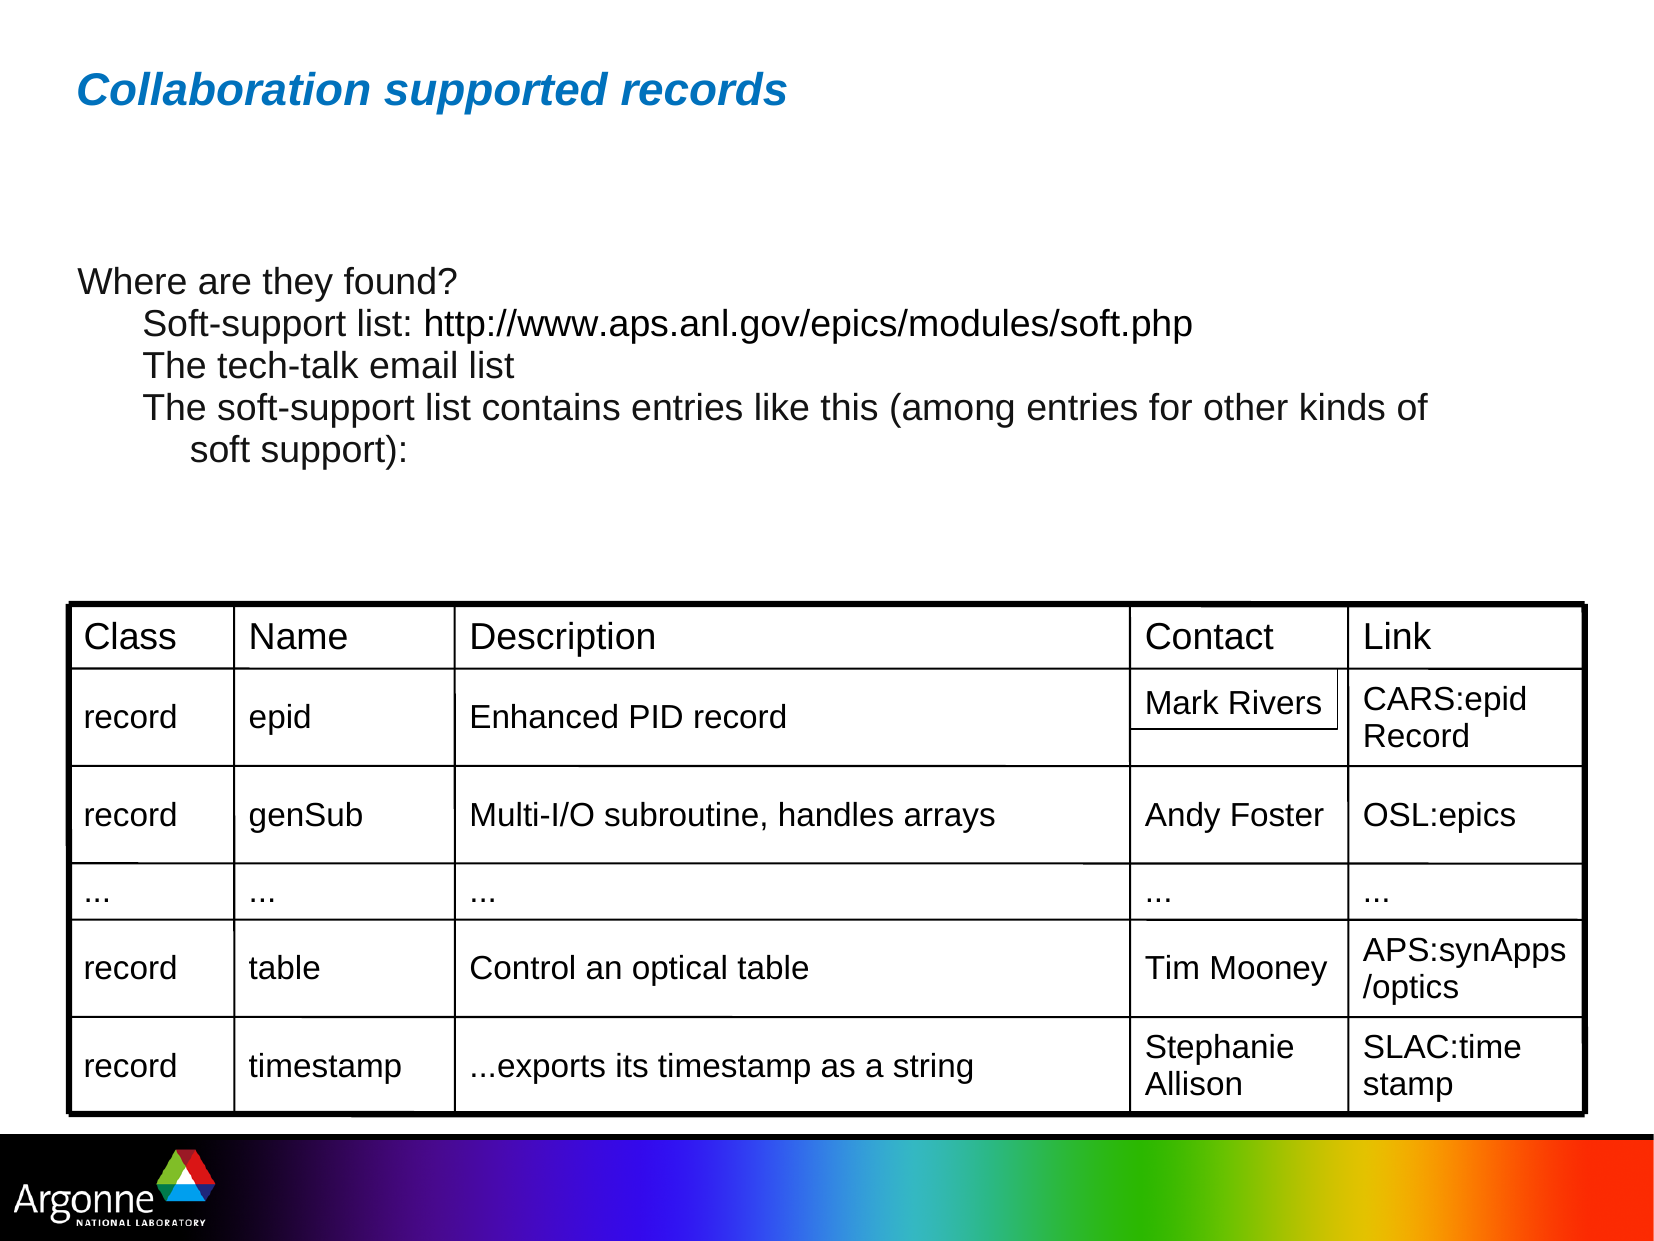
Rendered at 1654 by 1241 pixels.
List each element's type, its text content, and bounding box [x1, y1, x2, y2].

text_box record [72, 670, 233, 764]
text_box record [73, 921, 233, 1015]
text_box record [73, 1018, 233, 1110]
text_box Control an optical table [456, 921, 1129, 1016]
text_box ... [236, 865, 453, 918]
text_box record [72, 767, 233, 862]
text_box Multi-I/O subroutine, handles arrays [456, 767, 1129, 862]
text_box Stephanie Allison [1132, 1019, 1347, 1111]
text_box Class [72, 608, 233, 667]
text_box Tim Mooney [1132, 921, 1347, 1016]
text_box ...exports its timestamp as a string [456, 1019, 1129, 1111]
text_box APS:synApps/optics [1350, 921, 1581, 1016]
text_box ... [1350, 865, 1581, 918]
text_box Enhanced PID record [456, 670, 1129, 765]
text_box Andy Foster [1132, 768, 1347, 862]
list Where are they found? Soft-support list: http://www.aps.anl.gov/epics/modules/soft.php The tech-talk email list The soft-support list contains entries like this (among entries for other kinds of soft support): [62, 253, 1498, 548]
text_box Contact [1131, 608, 1347, 667]
text_box Link [1350, 608, 1581, 667]
text_box Name [236, 608, 453, 667]
title Collaboration supported records [61, 45, 1500, 123]
picture [0, 1134, 1654, 1241]
text_box Description [456, 608, 1128, 667]
text_box timestamp [236, 1018, 453, 1111]
text_box SLAC:time stamp [1350, 1019, 1581, 1111]
text_box CARS:epid Record [1350, 670, 1581, 765]
text_box OSL:epics [1350, 768, 1581, 862]
text_box ... [456, 865, 1129, 918]
text_box ... [1132, 865, 1347, 918]
text_box Mark Rivers [1132, 670, 1338, 730]
text_box genSub [236, 767, 453, 862]
text_box ... [73, 865, 233, 918]
text_box table [236, 921, 453, 1015]
text_box epid [236, 670, 453, 764]
